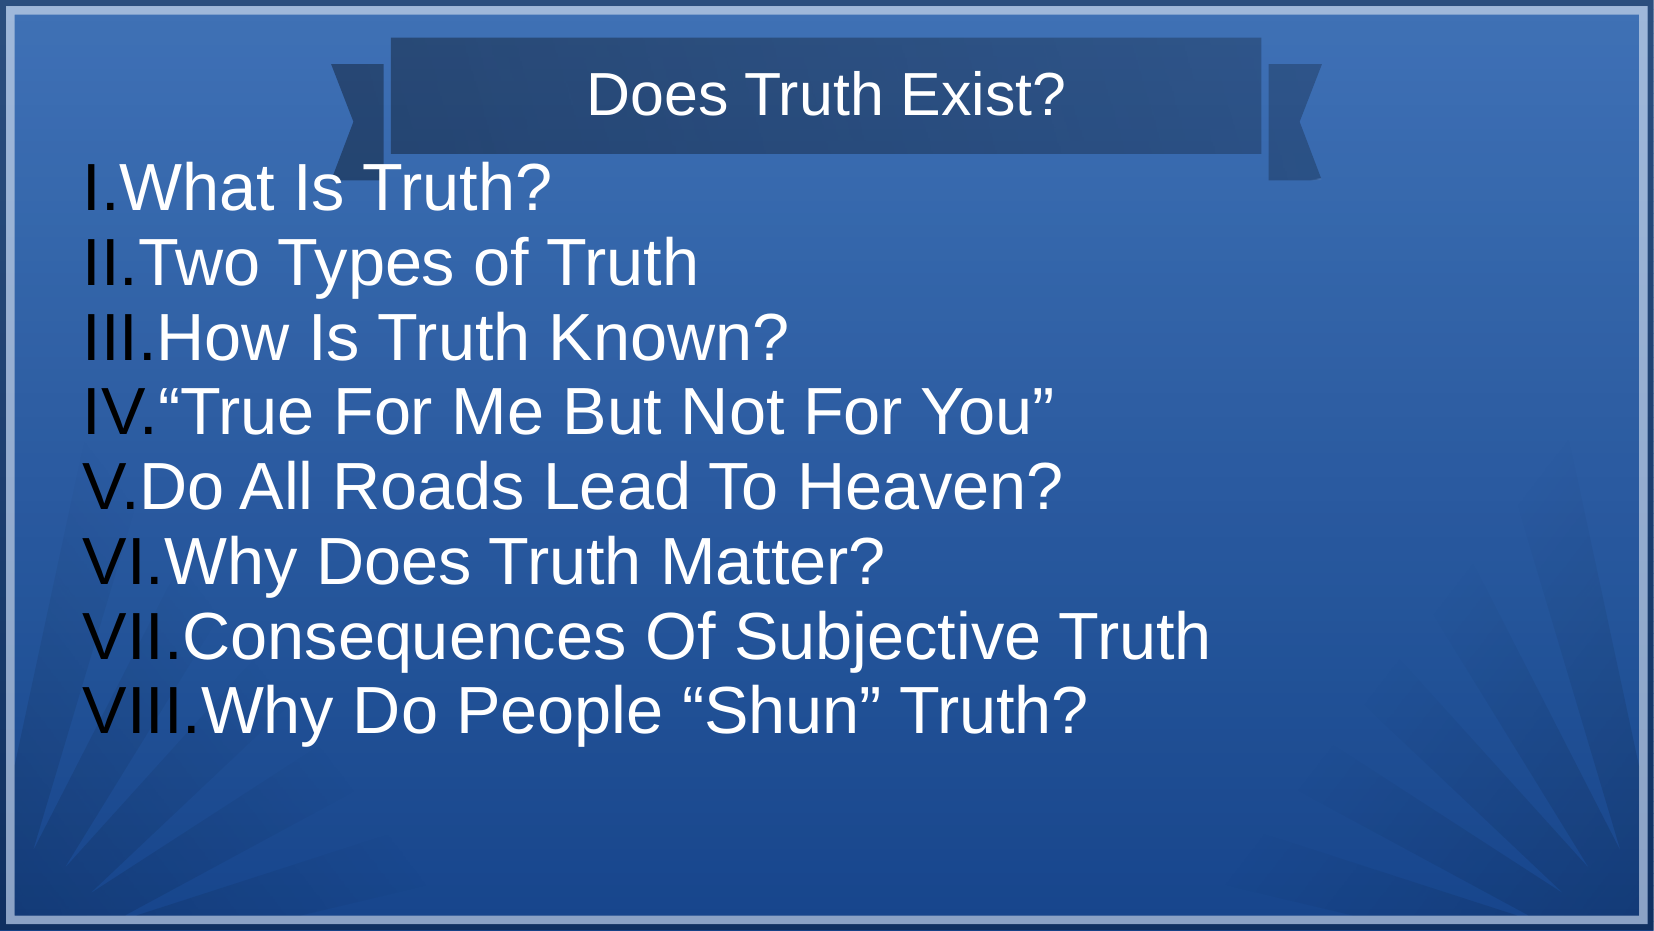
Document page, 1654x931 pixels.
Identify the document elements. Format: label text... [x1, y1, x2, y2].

subtitle What Is Truth? Two Types of Truth How Is Truth Known? “True For Me But Not For You” Do All Roads Lead To Heaven? Why Does Truth Matter? Consequences Of Subjective Truth Why Do People “Shun” Truth? [82, 150, 1571, 931]
title Does Truth Exist? [389, 35, 1264, 150]
